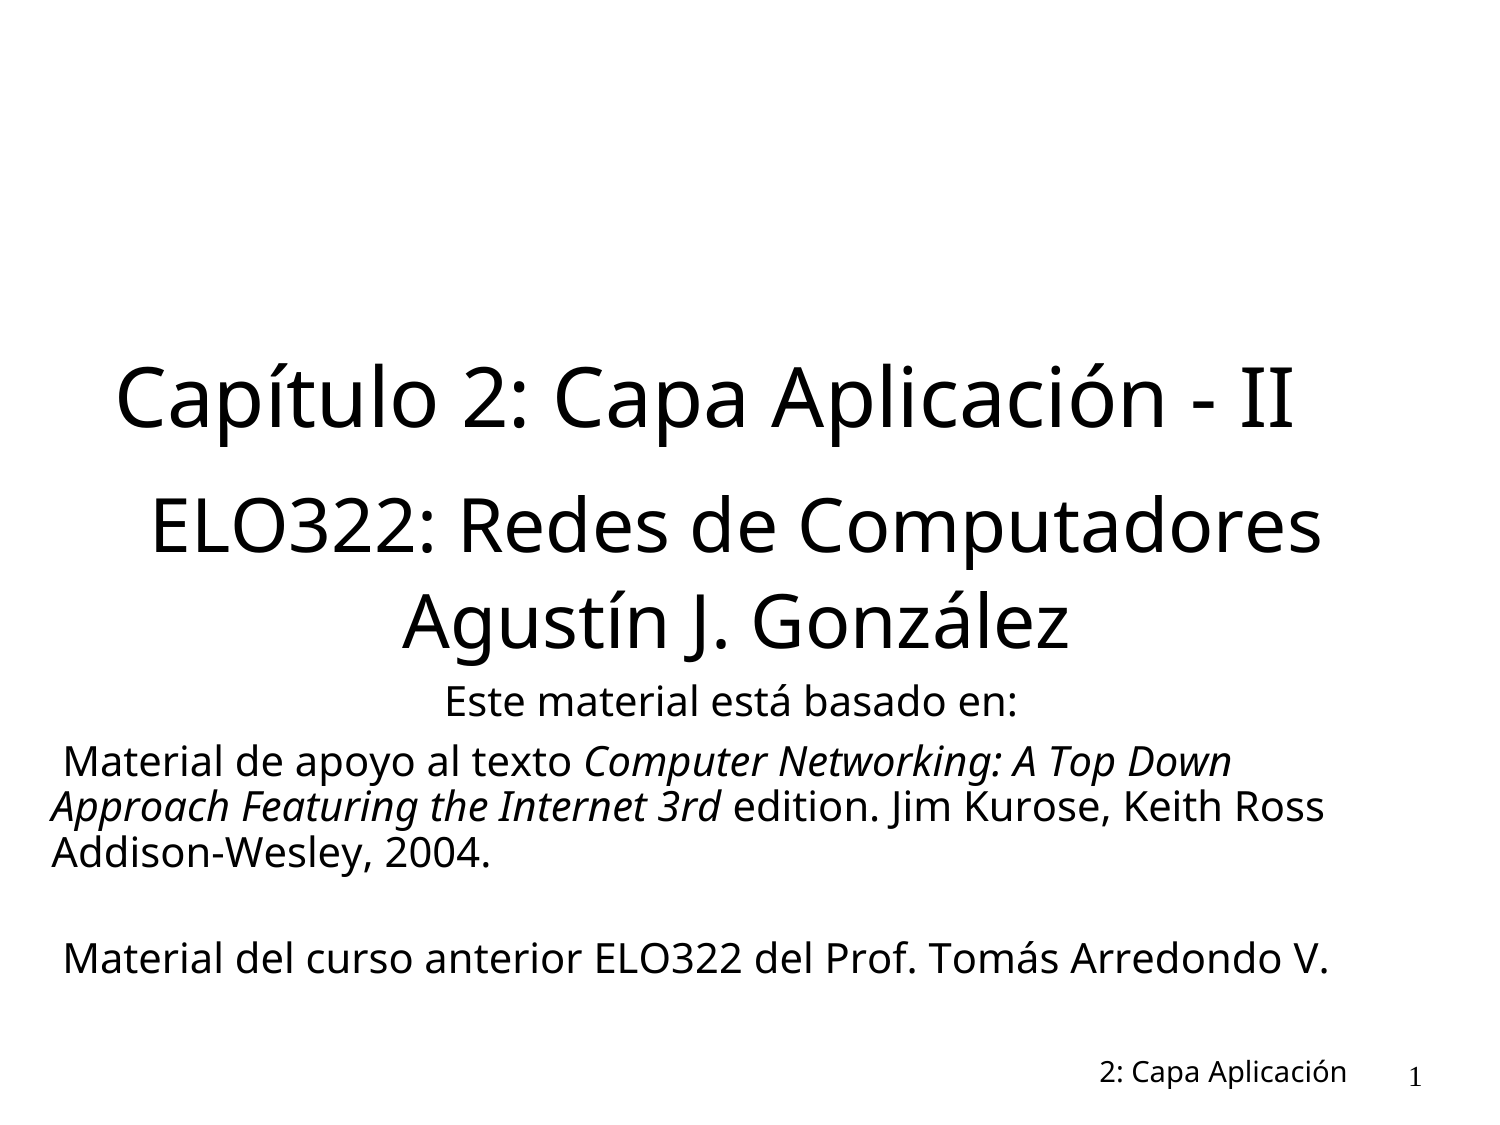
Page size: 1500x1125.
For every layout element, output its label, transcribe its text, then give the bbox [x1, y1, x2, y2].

title Capítulo 2: Capa Aplicación - II [99, 274, 1375, 479]
text_box ELO322: Redes de Computadores Agustín J. González Este material está basado en: Material de apoyo al texto Computer Networking: A Top Down Approach Featuring the Internet 3rd edition. Jim Kurose, Keith Ross Addison-Wesley, 2004. Material del curso anterior ELO322 del Prof. Tomás Arredondo V. [36, 479, 1437, 1038]
